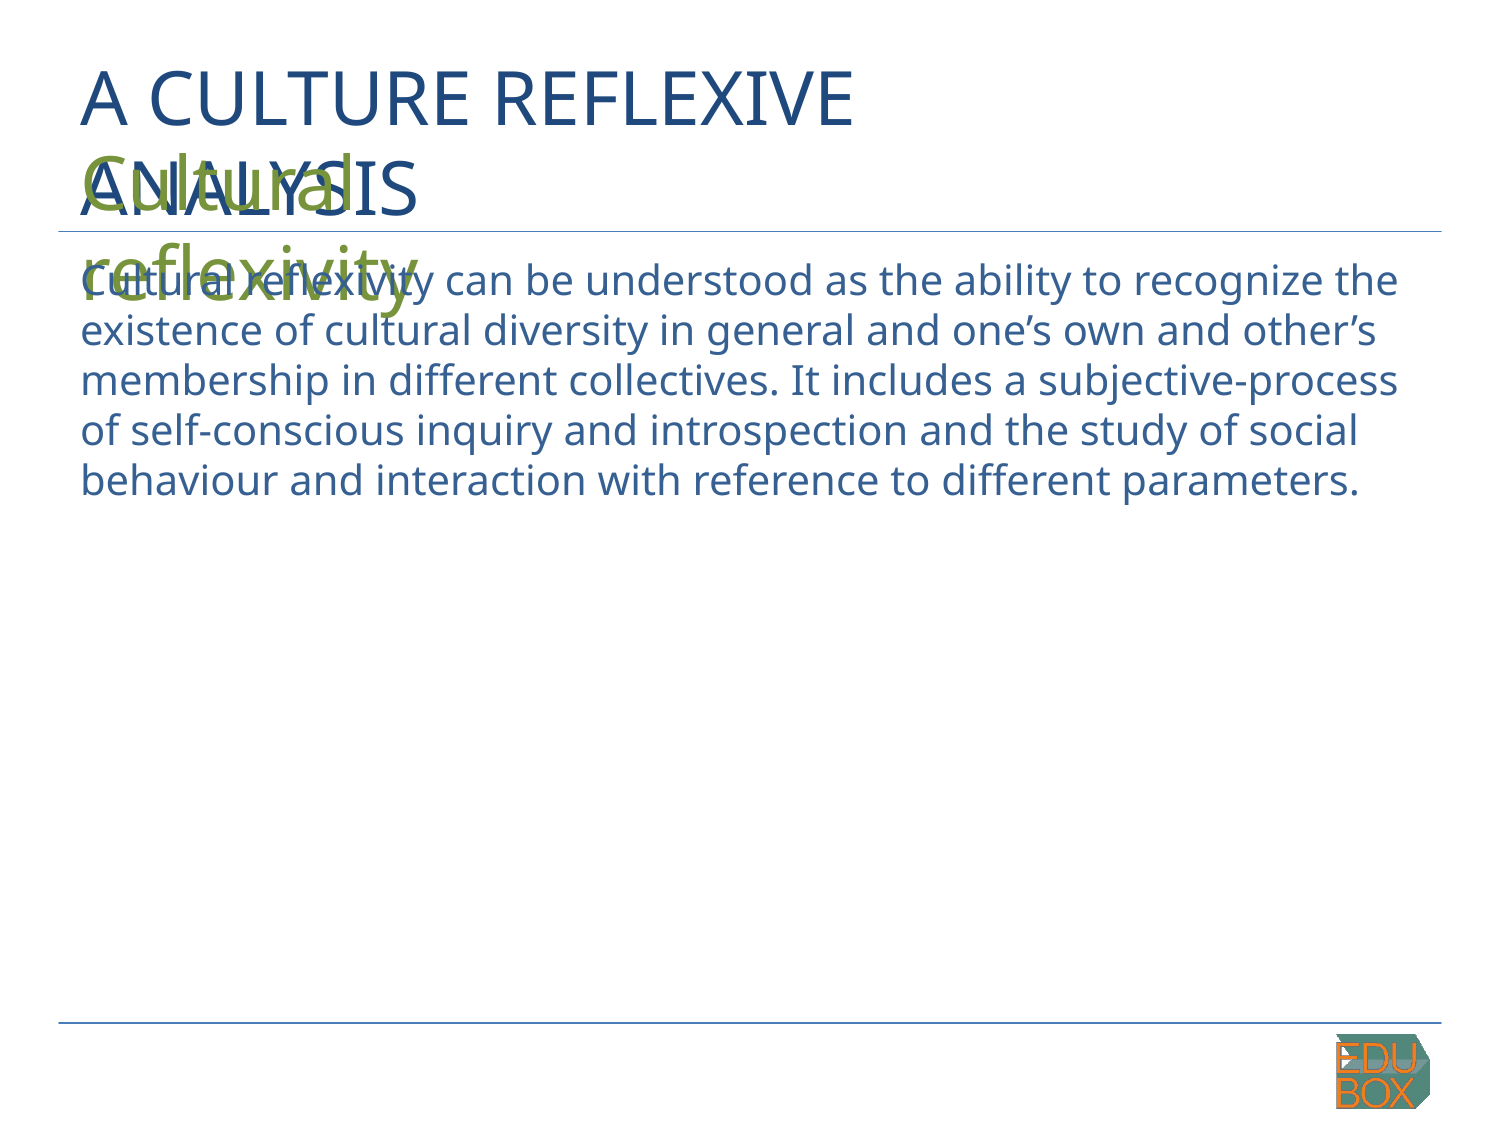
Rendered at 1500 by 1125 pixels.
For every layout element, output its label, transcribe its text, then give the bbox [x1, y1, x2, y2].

title A CULTURE REFLEXIVE ANALYSIS [64, 42, 1471, 153]
picture [1328, 1028, 1437, 1114]
text_box Cultural reflexivity can be understood as the ability to recognize the existence of cultural diversity in general and one’s own and other’s membership in different collectives. It includes a subjective-process of self-conscious inquiry and introspection and the study of social behaviour and interaction with reference to different parameters. [64, 246, 1429, 1030]
list Cultural reflexivity [64, 127, 1040, 246]
